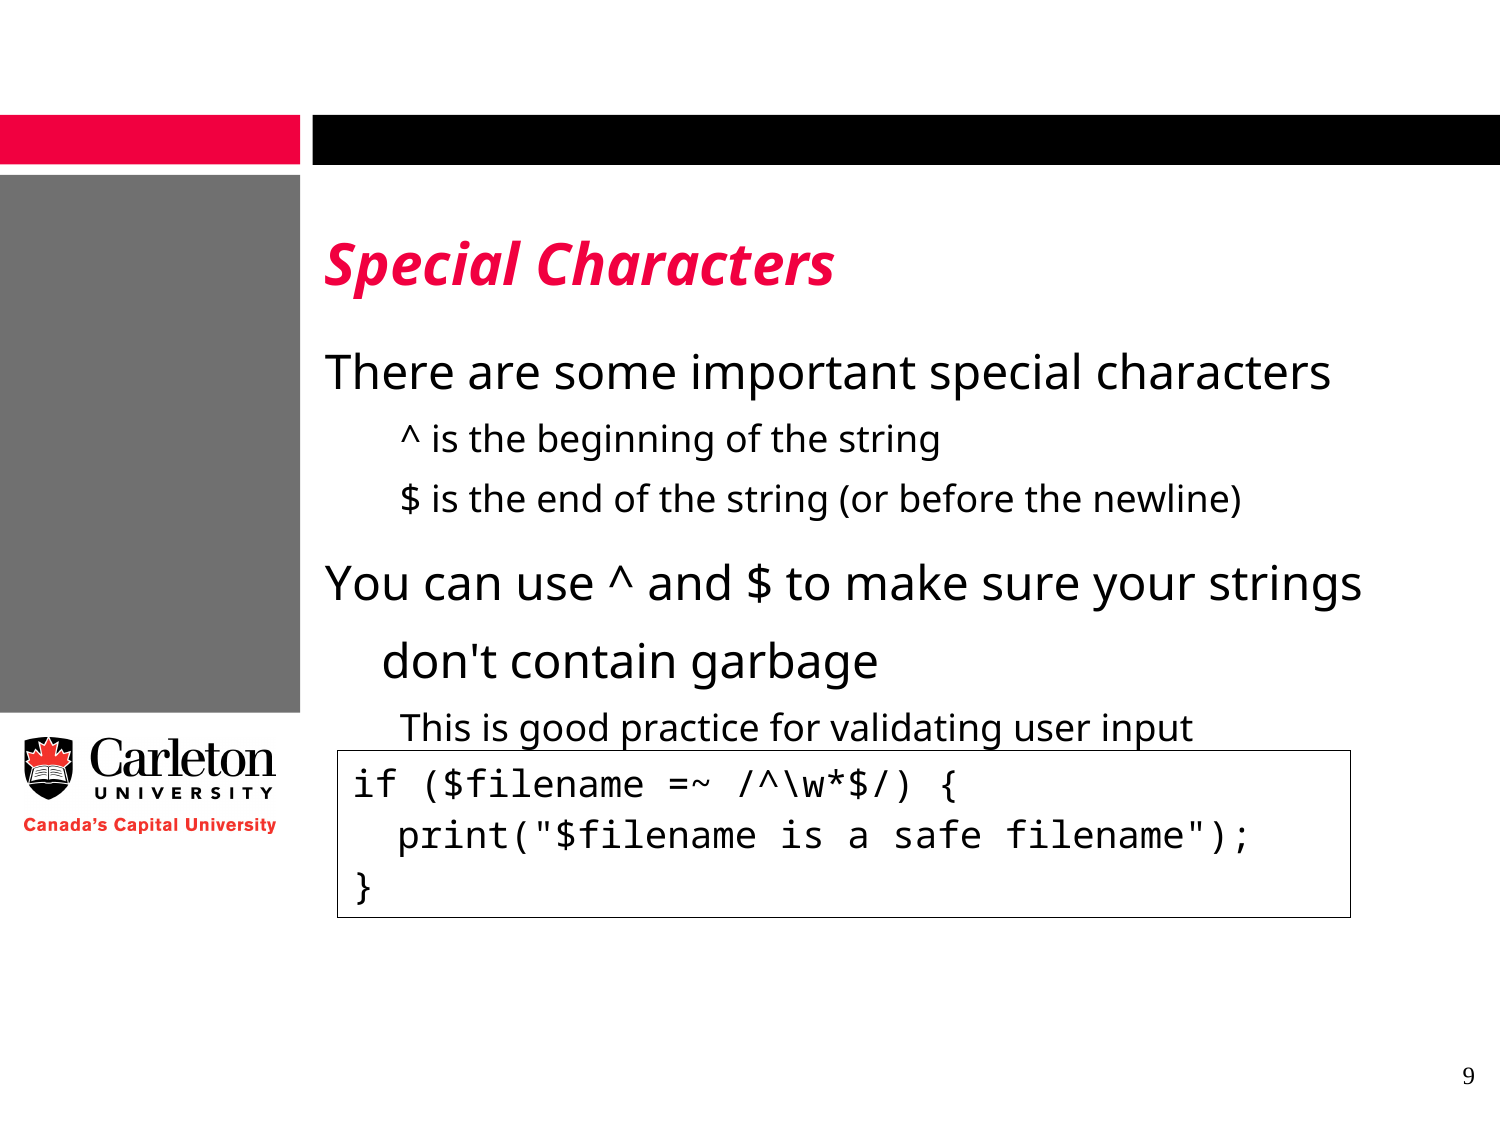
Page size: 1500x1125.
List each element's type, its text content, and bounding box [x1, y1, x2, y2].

text_box if ($filename =~ /^\w*$/) { print("$filename is a safe filename"); } [337, 750, 1351, 901]
list There are some important special characters ^ is the beginning of the string $ is the end of the string (or before the newline) You can use ^ and $ to make sure your strings don't contain garbage This is good practice for validating user input [324, 324, 1450, 1036]
title Special Characters [324, 187, 1450, 324]
picture [24, 737, 276, 834]
